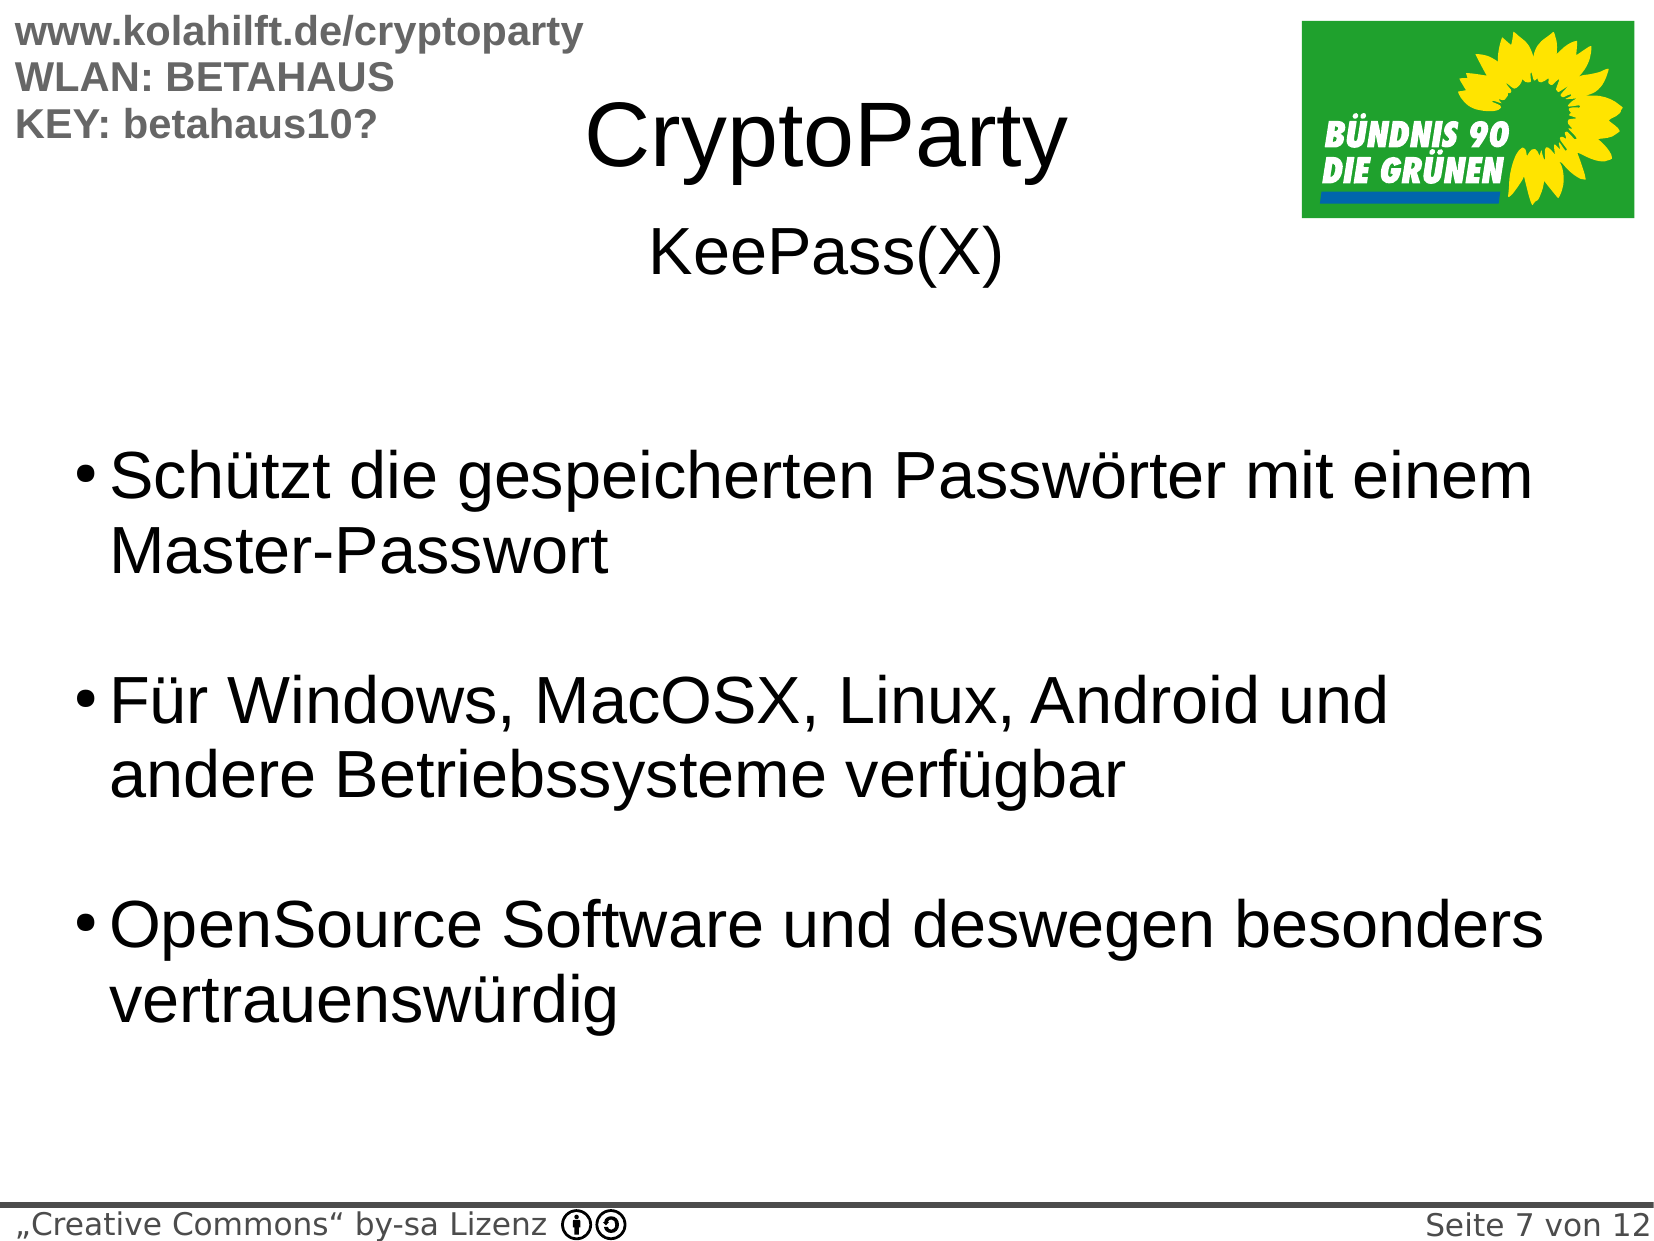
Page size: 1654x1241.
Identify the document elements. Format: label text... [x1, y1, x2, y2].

text_box KeePass(X) Schützt die gespeicherten Passwörter mit einem Master-Passwort Für Windows, MacOSX, Linux, Android und andere Betriebssysteme verfügbar OpenSource Software und deswegen besonders vertrauenswürdig [59, 206, 1595, 1044]
